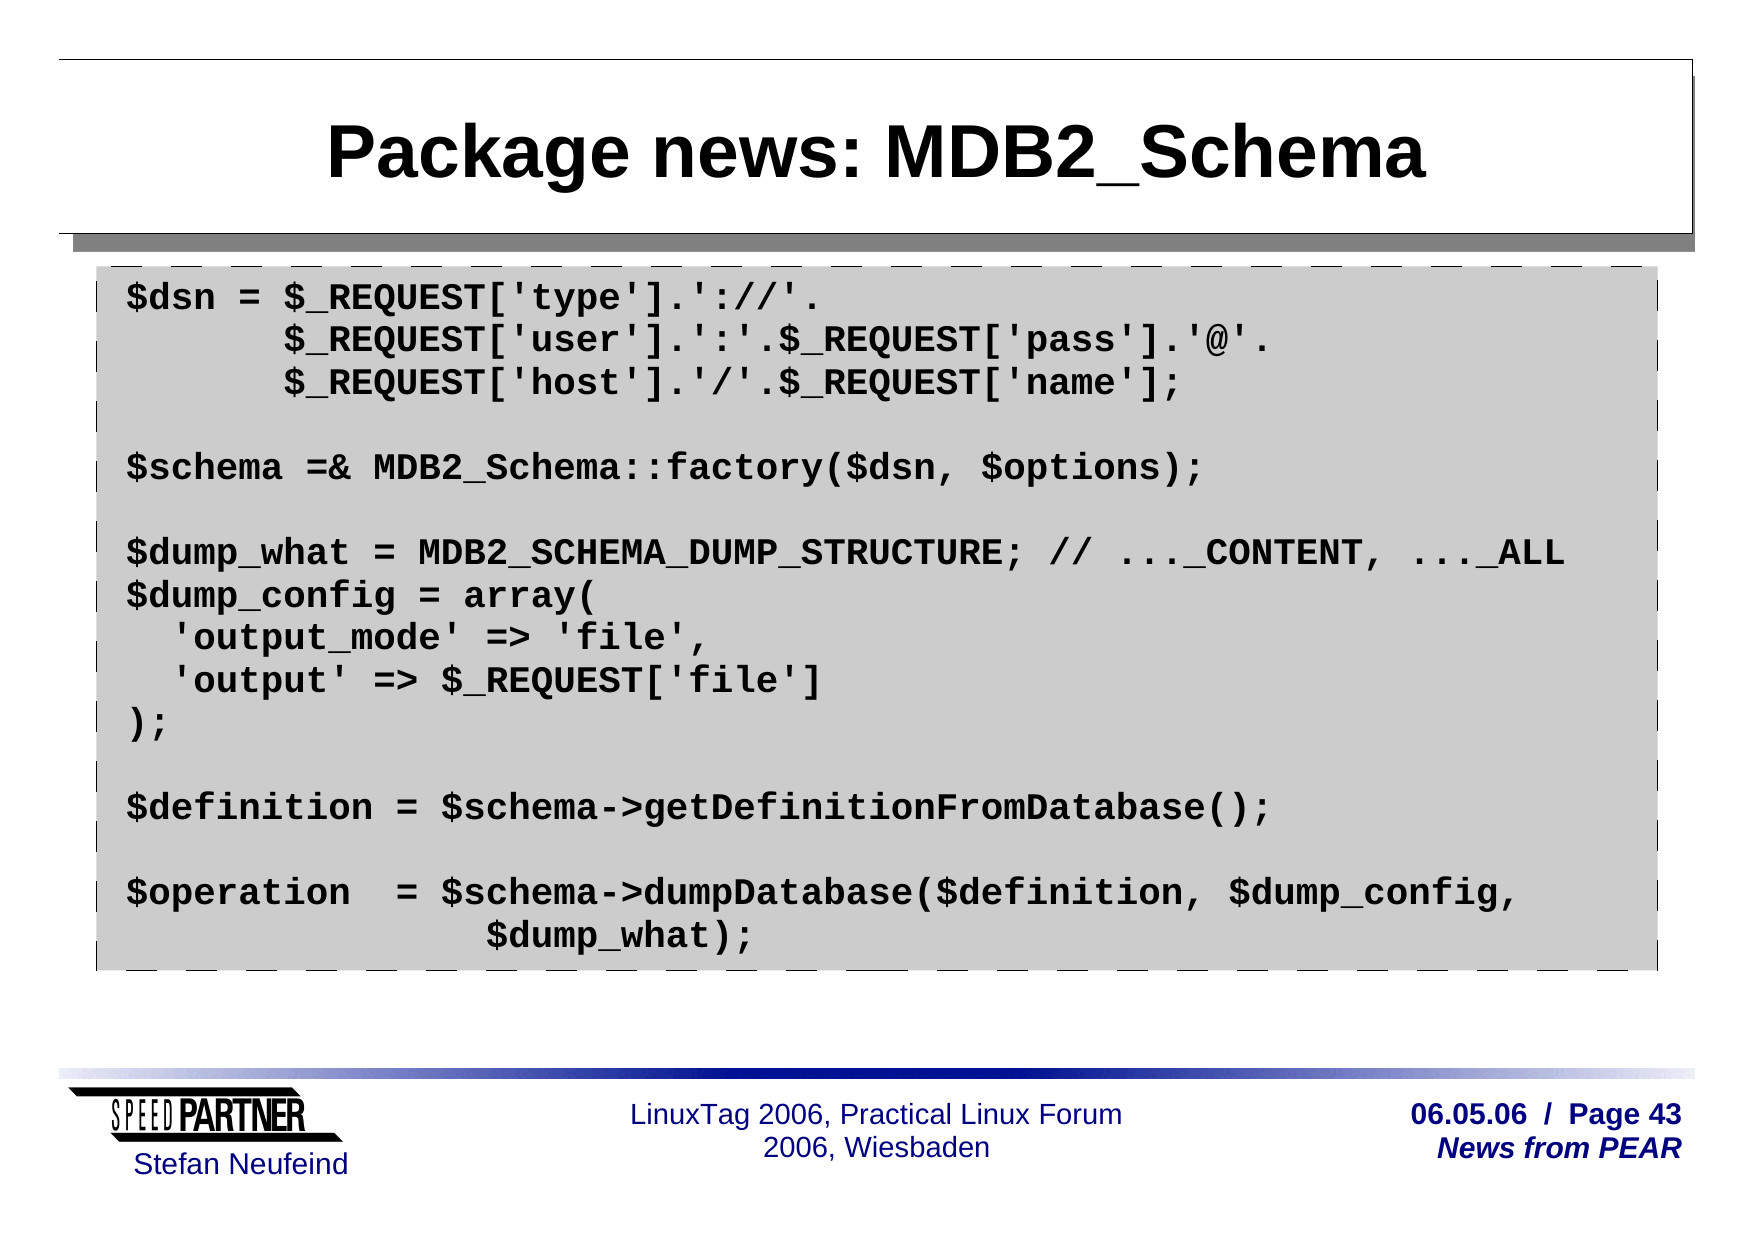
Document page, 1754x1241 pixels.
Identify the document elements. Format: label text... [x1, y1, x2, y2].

picture [64, 1082, 348, 1146]
title Package news: MDB2_Schema [59, 59, 1695, 244]
picture [59, 1068, 1695, 1079]
text_box $dsn = $_REQUEST['type'].'://'. $_REQUEST['user'].':'.$_REQUEST['pass'].'@'. $_REQUEST['host'].'/'.$_REQUEST['name']; $schema =& MDB2_Schema::factory($dsn, $options); $dump_what = MDB2_SCHEMA_DUMP_STRUCTURE; // ..._CONTENT, ..._ALL $dump_config = array( 'output_mode' => 'file', 'output' => $_REQUEST['file'] ); $definition = $schema->getDefinitionFromDatabase(); $operation = $schema->dumpDatabase($definition, $dump_config, $dump_what); [96, 266, 1658, 971]
